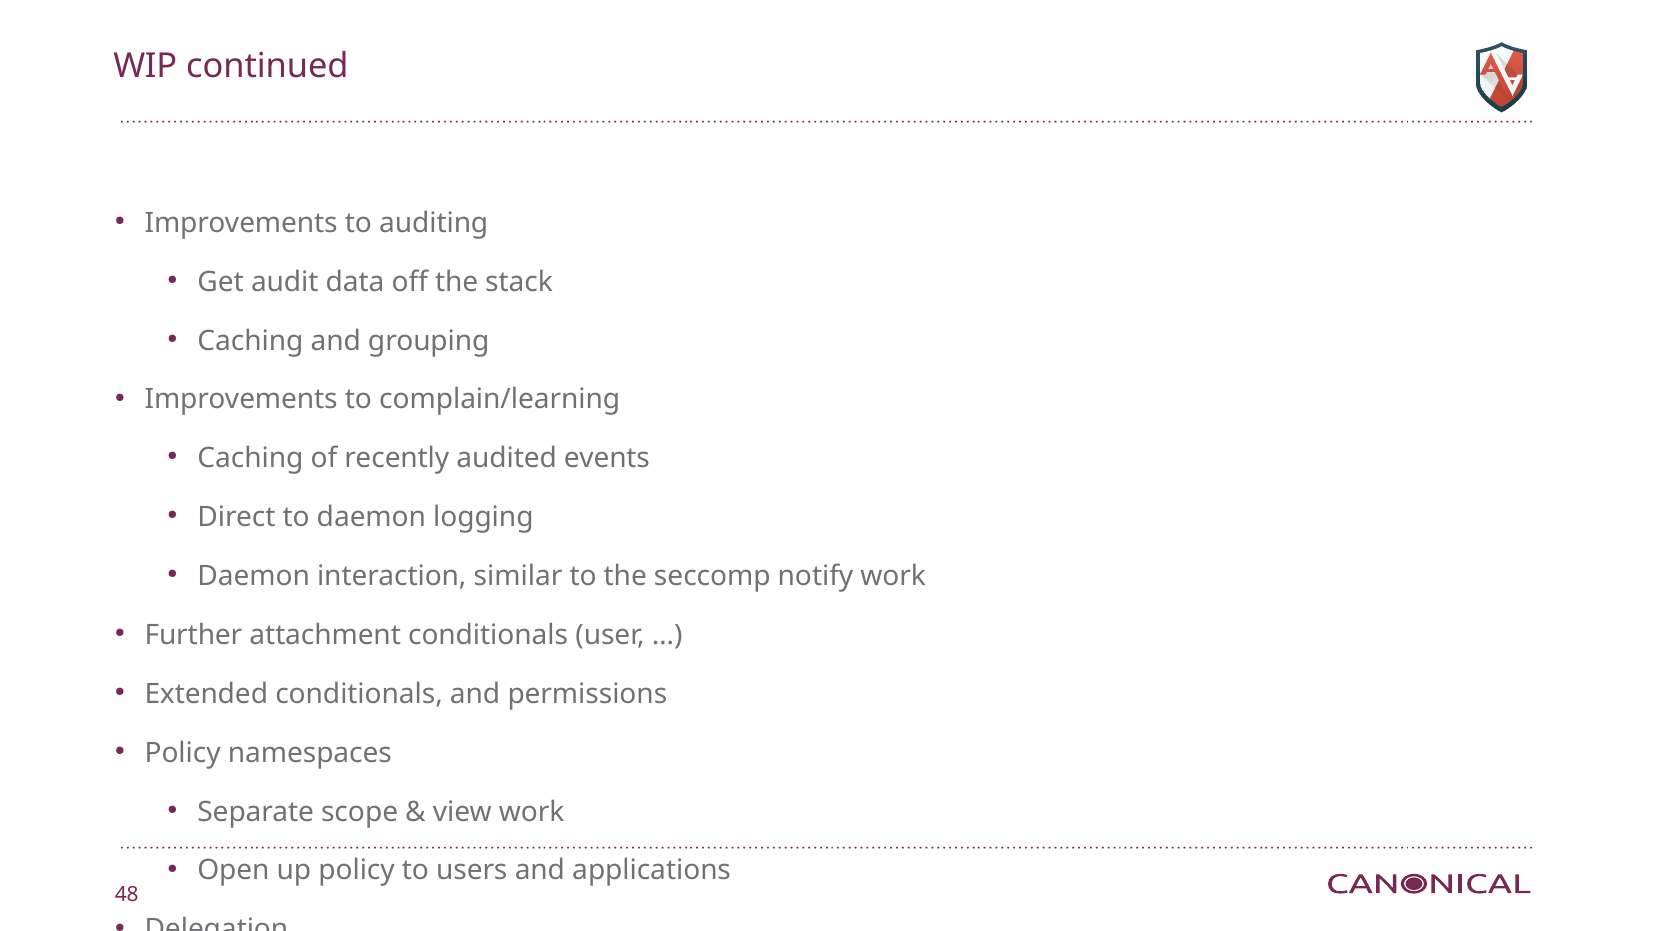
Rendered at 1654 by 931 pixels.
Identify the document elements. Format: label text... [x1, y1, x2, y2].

list Improvements to auditing Get audit data off the stack Caching and grouping Improvements to complain/learning Caching of recently audited events Direct to daemon logging Daemon interaction, similar to the seccomp notify work Further attachment conditionals (user, …) Extended conditionals, and permissions Policy namespaces Separate scope & view work Open up policy to users and applications Delegation [115, 192, 1540, 833]
picture [111, 33, 1546, 124]
title WIP continued [113, 48, 1382, 81]
picture [111, 845, 1533, 851]
